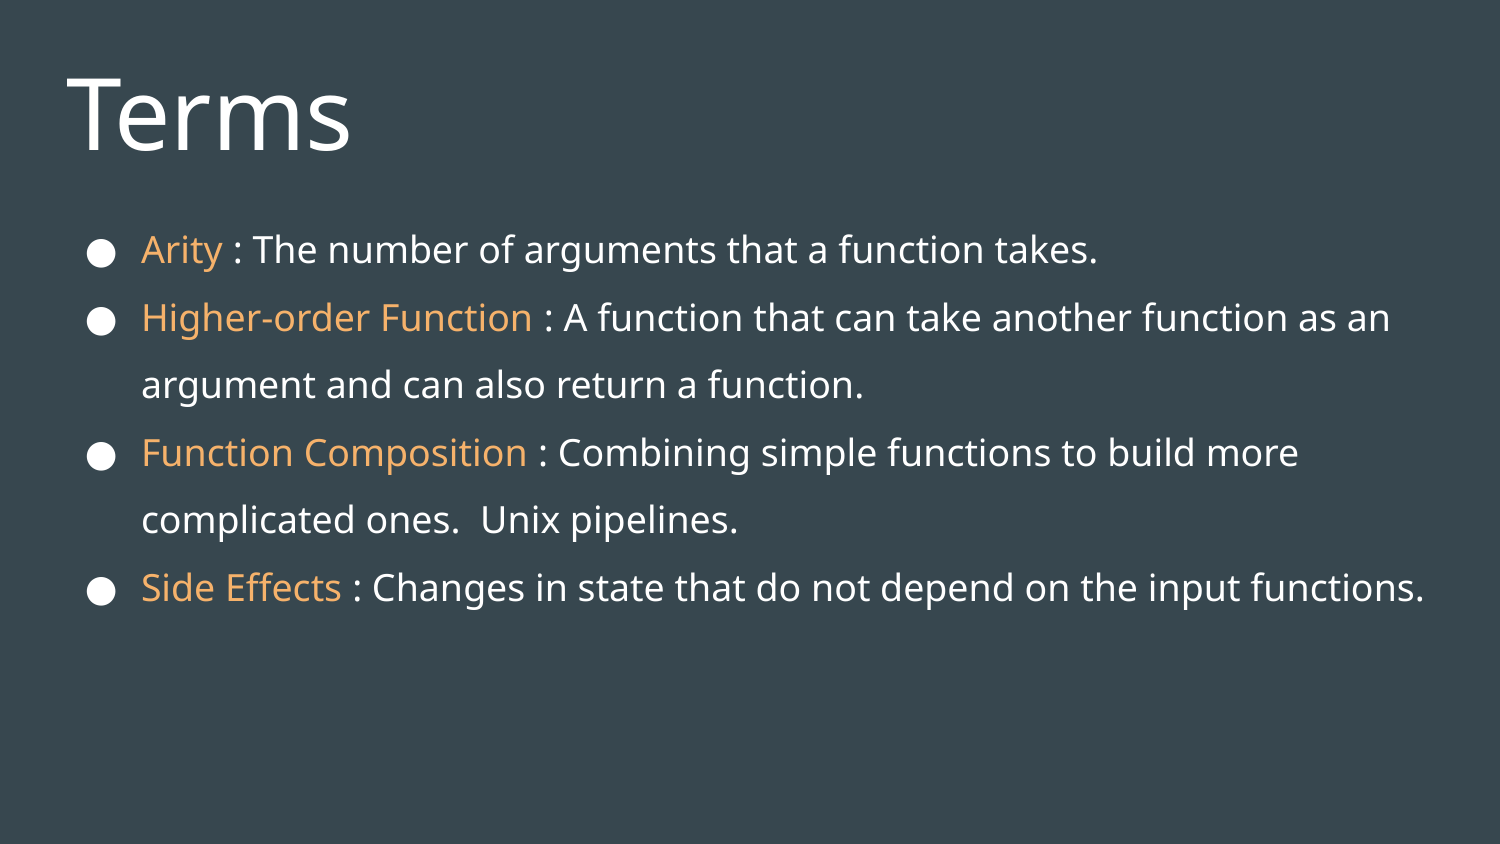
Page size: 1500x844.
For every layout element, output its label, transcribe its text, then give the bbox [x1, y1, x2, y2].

list Arity : The number of arguments that a function takes. Higher-order Function : A function that can take another function as an argument and can also return a function. Function Composition : Combining simple functions to build more complicated ones. Unix pipelines. Side Effects : Changes in state that do not depend on the input functions. [51, 189, 1449, 750]
title Terms [51, 35, 1449, 166]
